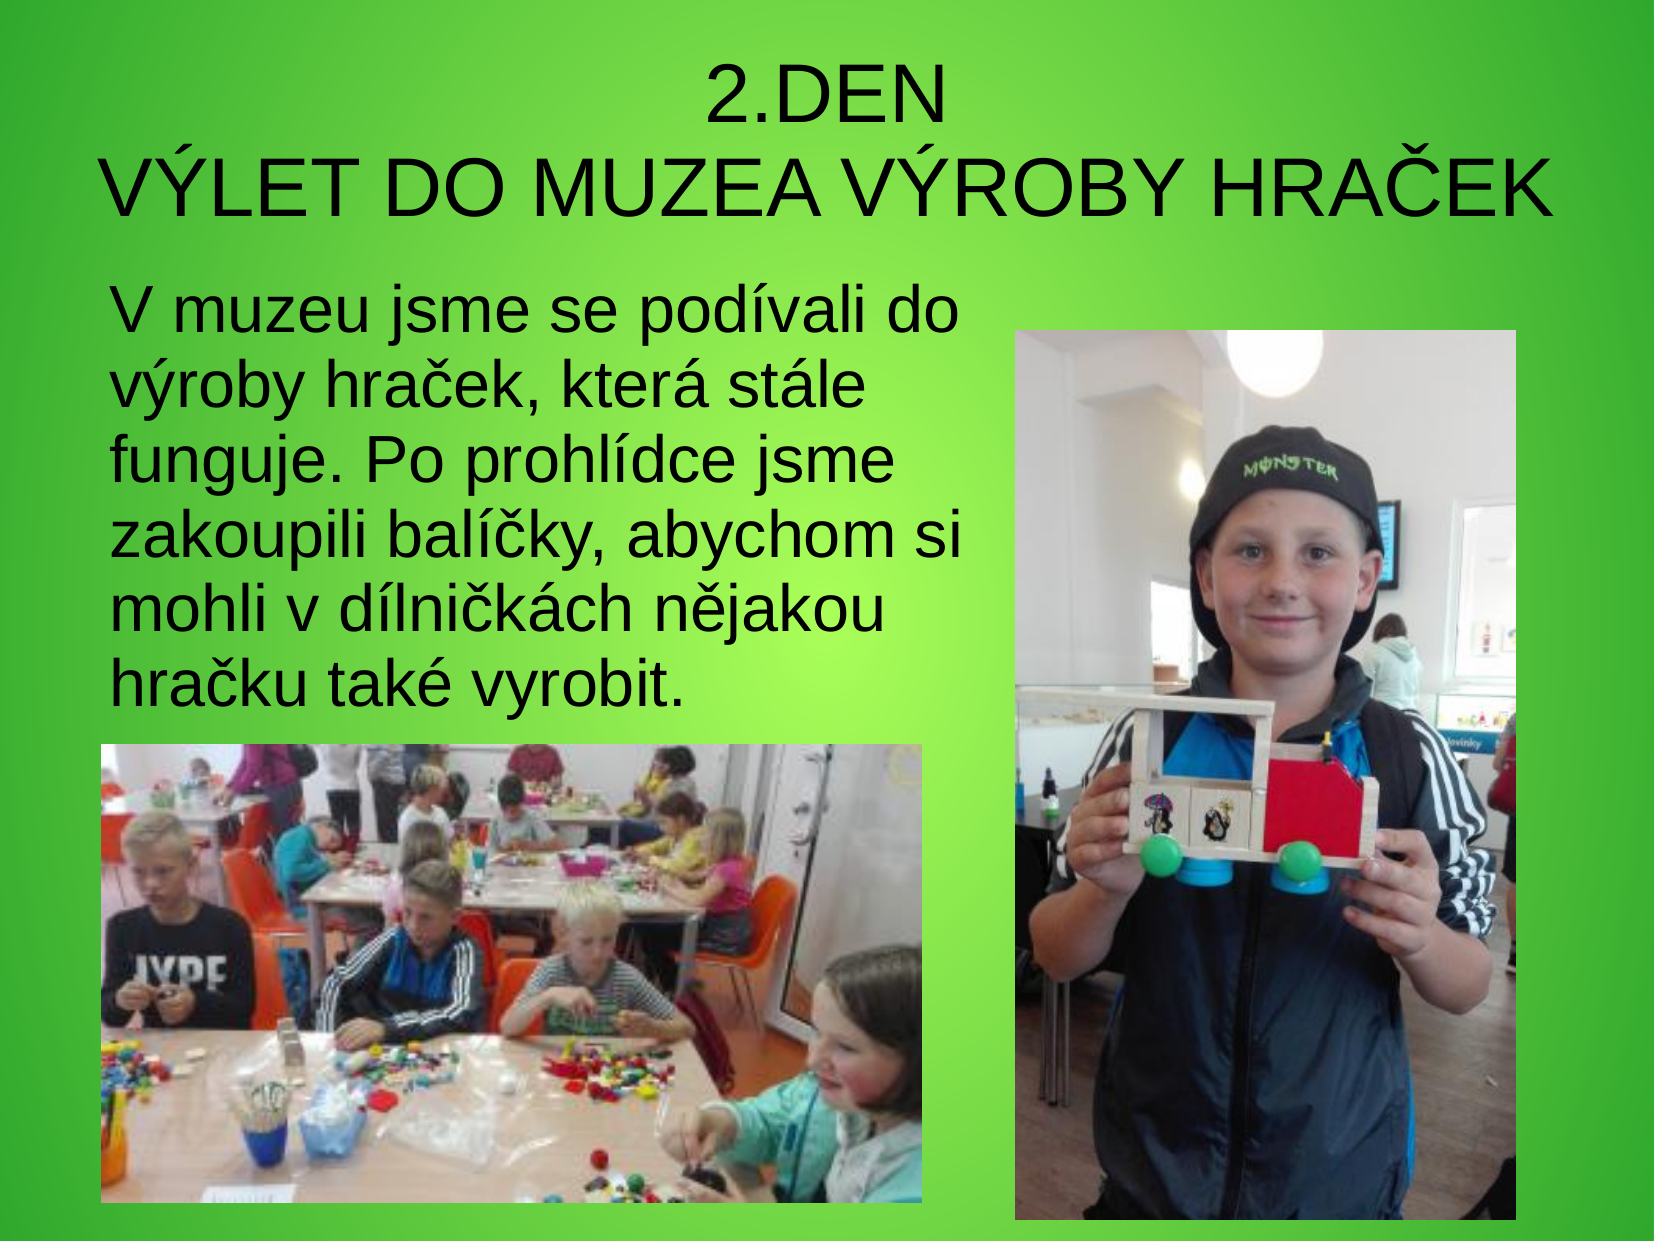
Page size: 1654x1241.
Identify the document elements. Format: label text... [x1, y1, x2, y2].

text_box V muzeu jsme se podívali do výroby hraček, která stále funguje. Po prohlídce jsme zakoupili balíčky, abychom si mohli v dílničkách nějakou hračku také vyrobit. [94, 264, 1052, 729]
picture [1015, 330, 1516, 1220]
picture [101, 744, 922, 1203]
title 2.DEN VÝLET DO MUZEA VÝROBY HRAČEK [0, 10, 1654, 271]
